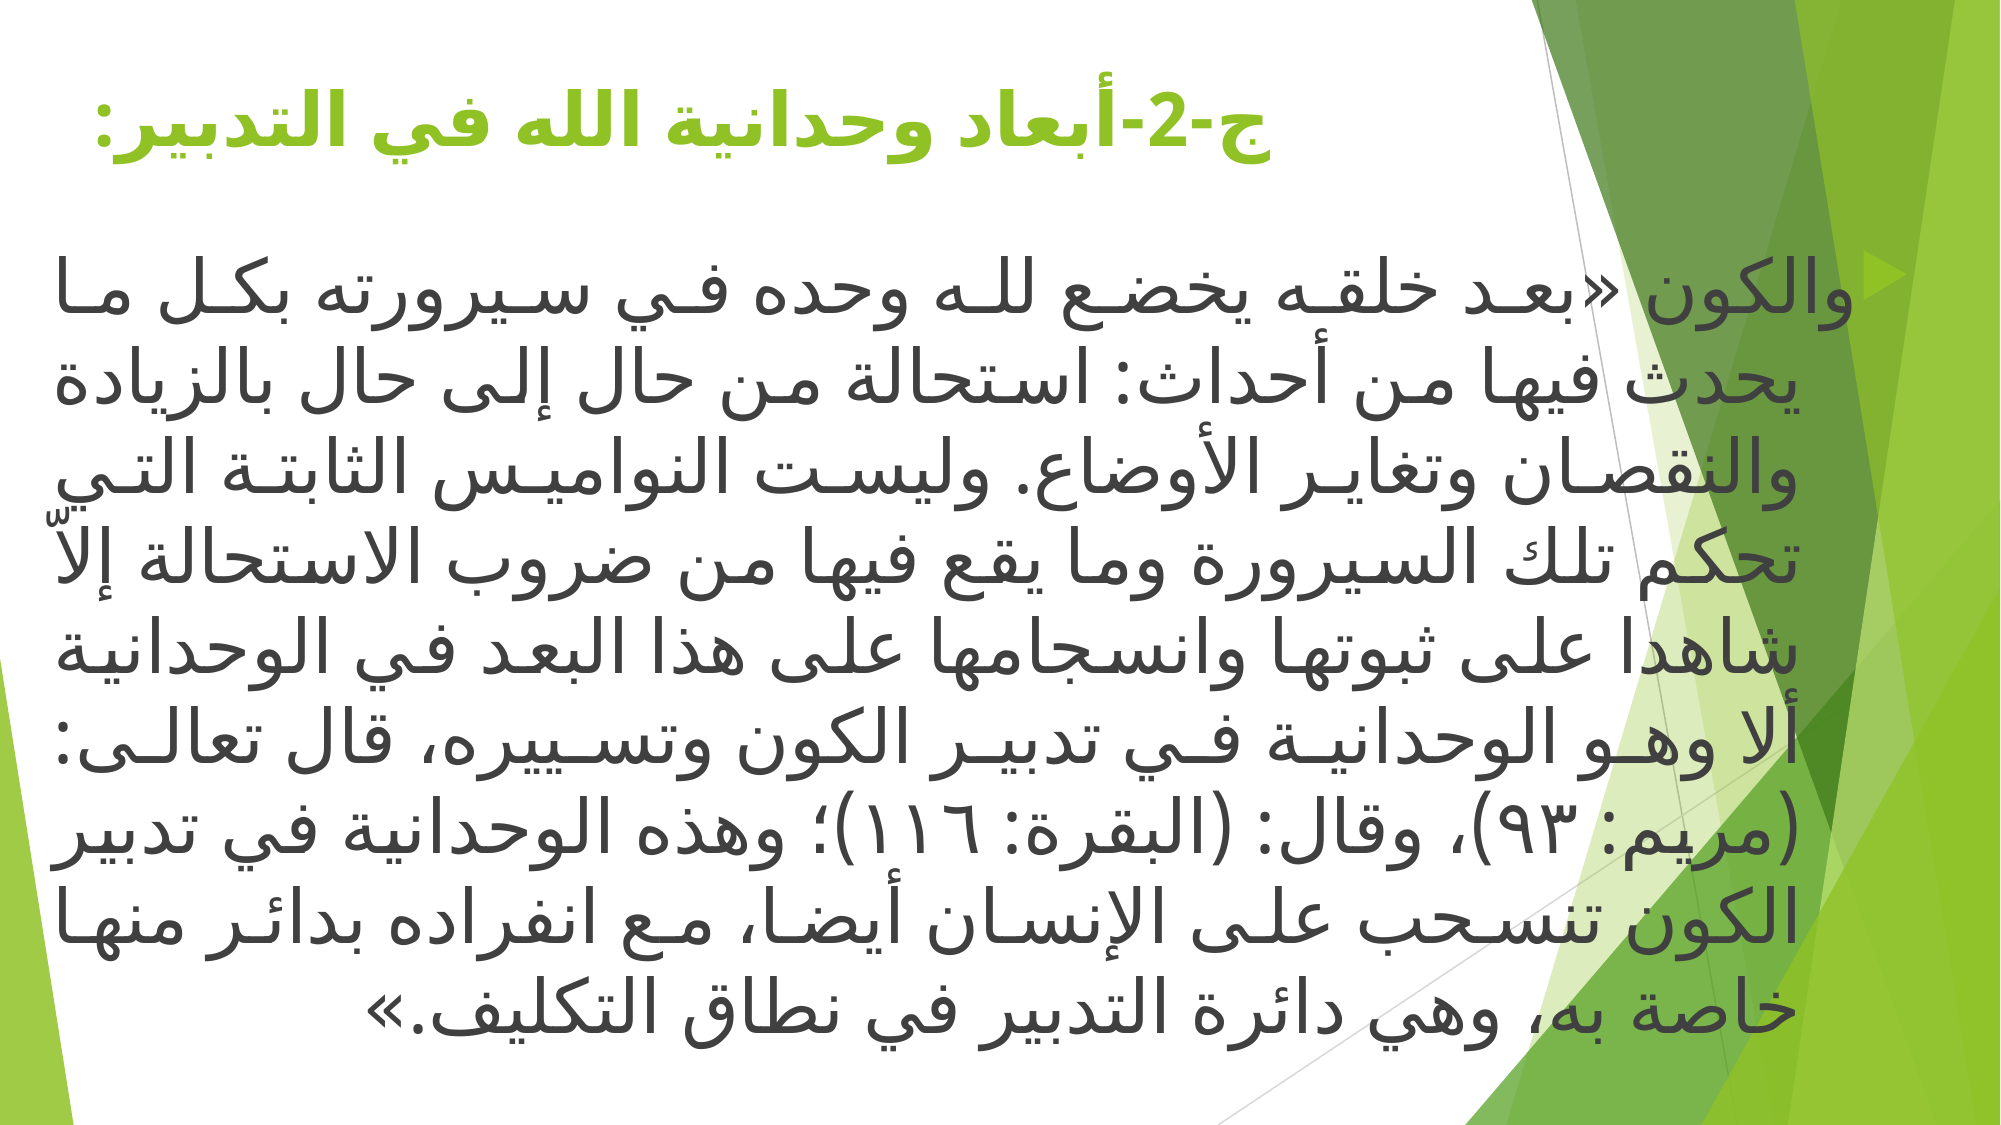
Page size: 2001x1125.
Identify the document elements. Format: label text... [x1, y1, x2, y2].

list والكون «بعد خلقه يخضع لله وحده في سيرورته بكل ما يحدث فيها من أحداث: استحالة من حال إلى حال بالزيادة والنقصان وتغاير الأوضاع. وليست النواميس الثابتة التي تحكم تلك السيرورة وما يقع فيها من ضروب الاستحالة إلاّ شاهدا على ثبوتها وانسجامها على هذا البعد في الوحدانية ألا وهو الوحدانية في تدبير الكون وتسييره، قال تعالى: (مريم: ٩٣)، وقال: (البقرة: ١١٦)؛ وهذه الوحدانية في تدبير الكون تنسحب على الإنسان أيضا، مع انفراده بدائر منها خاصة به، وهي دائرة التدبير في نطاق التكليف.» [38, 230, 1930, 1071]
title ج-2-أبعاد وحدانية الله في التدبير: [58, 64, 1930, 206]
